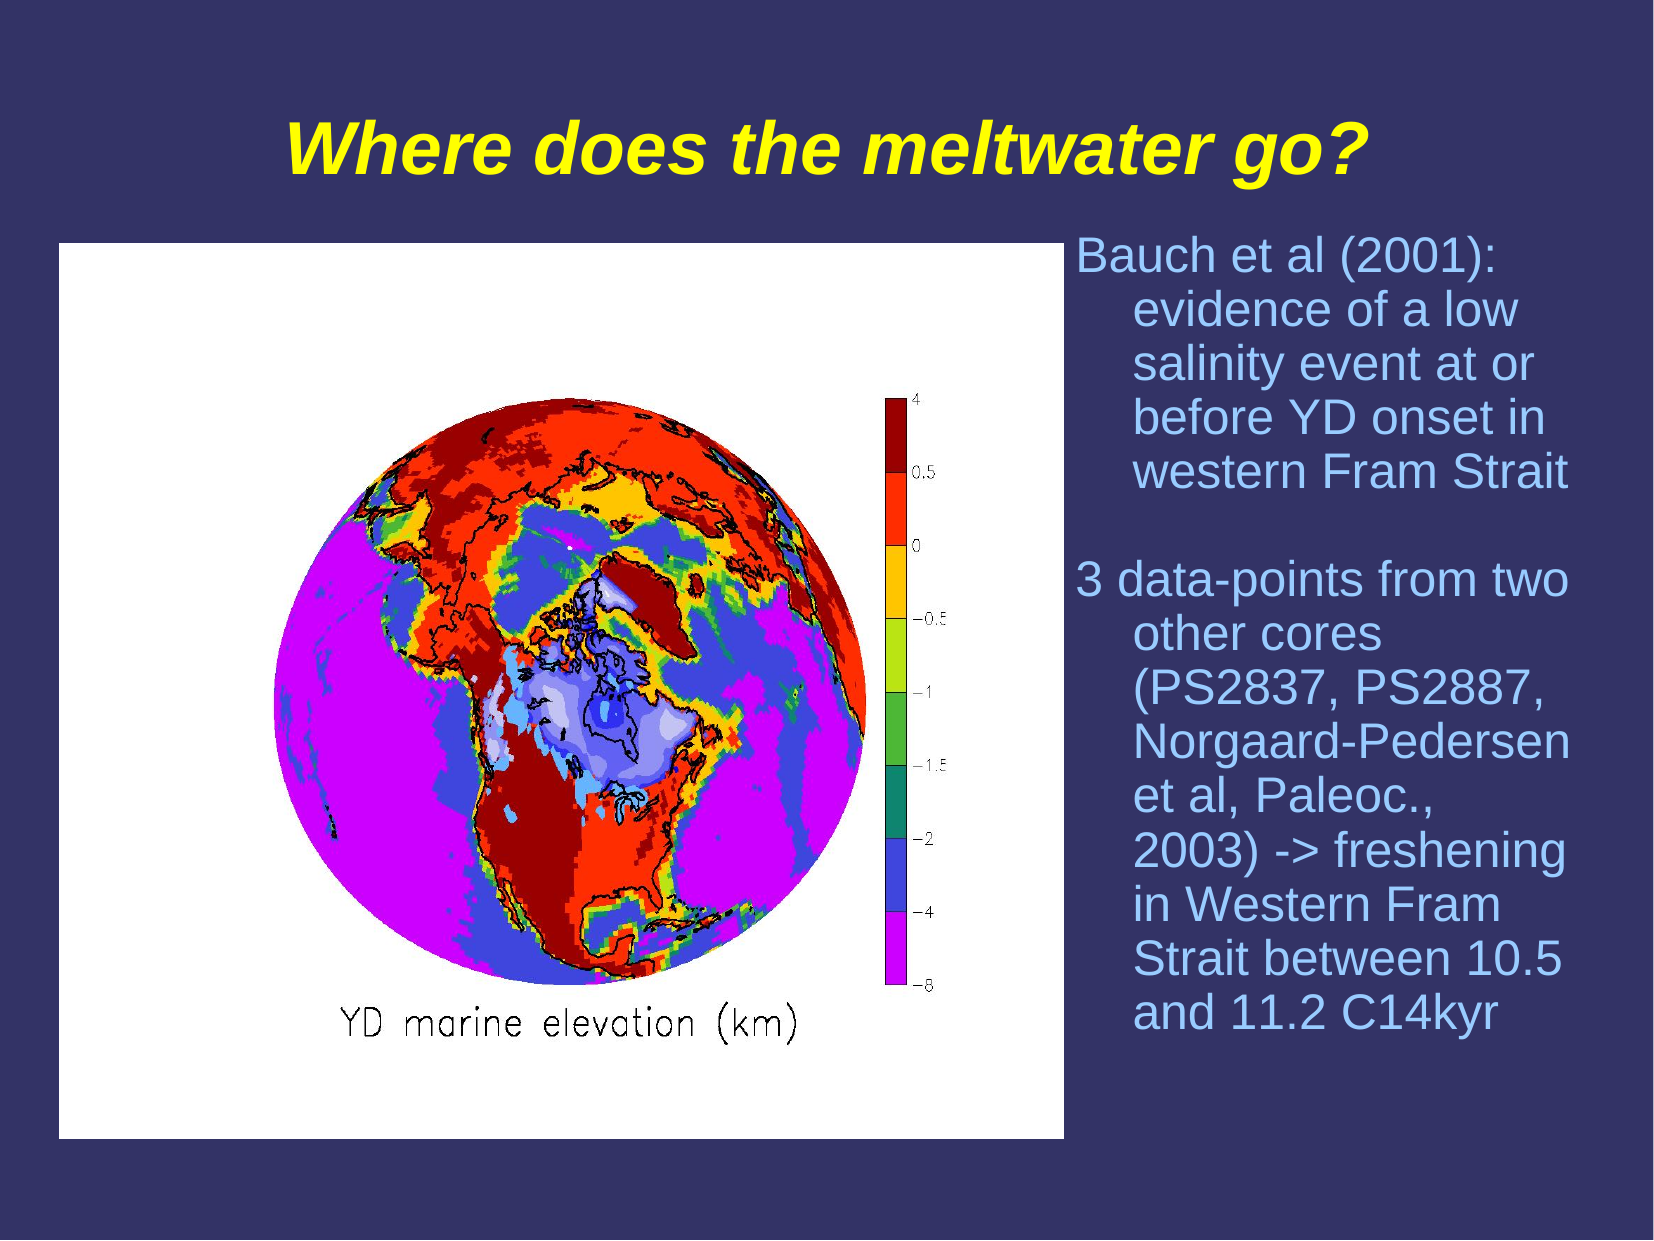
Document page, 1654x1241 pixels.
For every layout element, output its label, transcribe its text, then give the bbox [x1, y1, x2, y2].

list Bauch et al (2001): evidence of a low salinity event at or before YD onset in western Fram Strait 3 data-points from two other cores (PS2837, PS2887, Norgaard-Pedersen et al, Paleoc., 2003) -> freshening in Western Fram Strait between 10.5 and 11.2 C14kyr [1075, 229, 1575, 1241]
picture [59, 243, 1064, 1139]
title Where does the meltwater go? [121, 49, 1534, 250]
